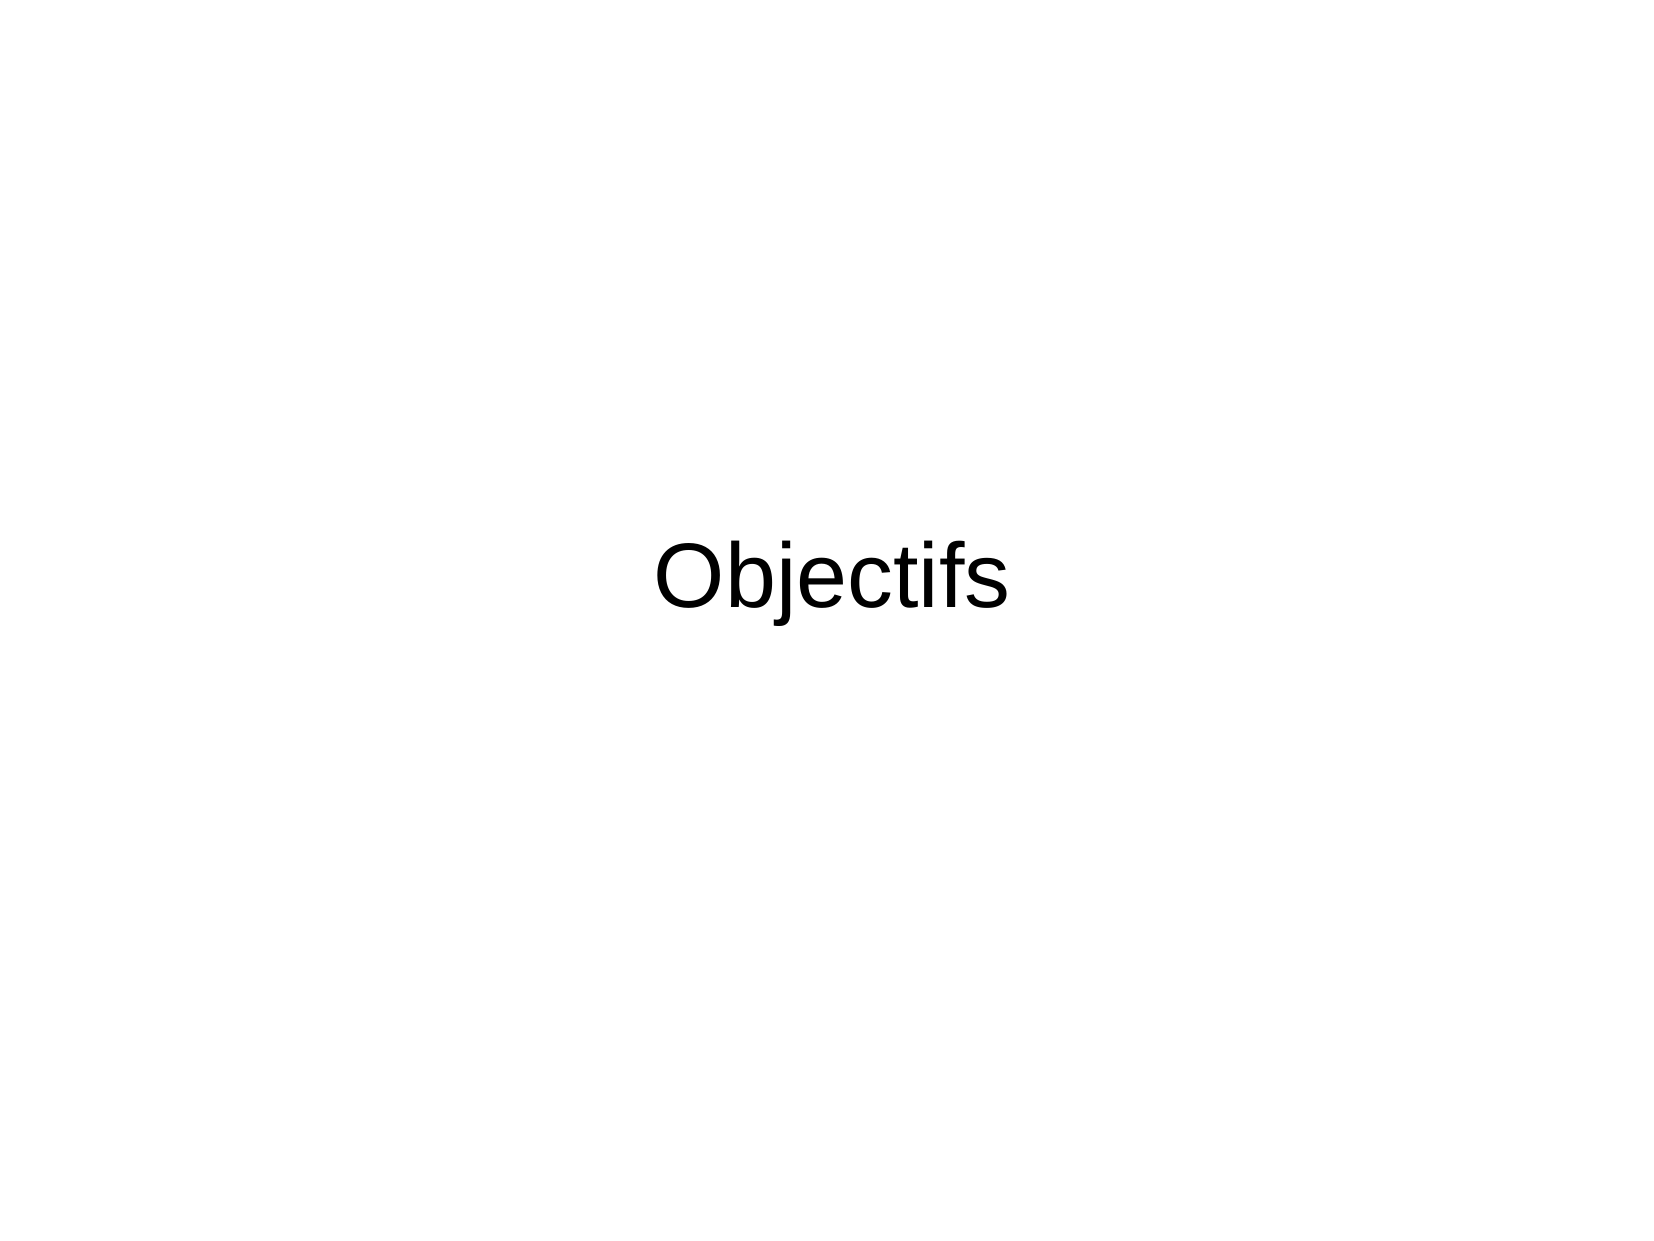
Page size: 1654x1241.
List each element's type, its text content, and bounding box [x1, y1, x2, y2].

title Objectifs [88, 472, 1577, 680]
